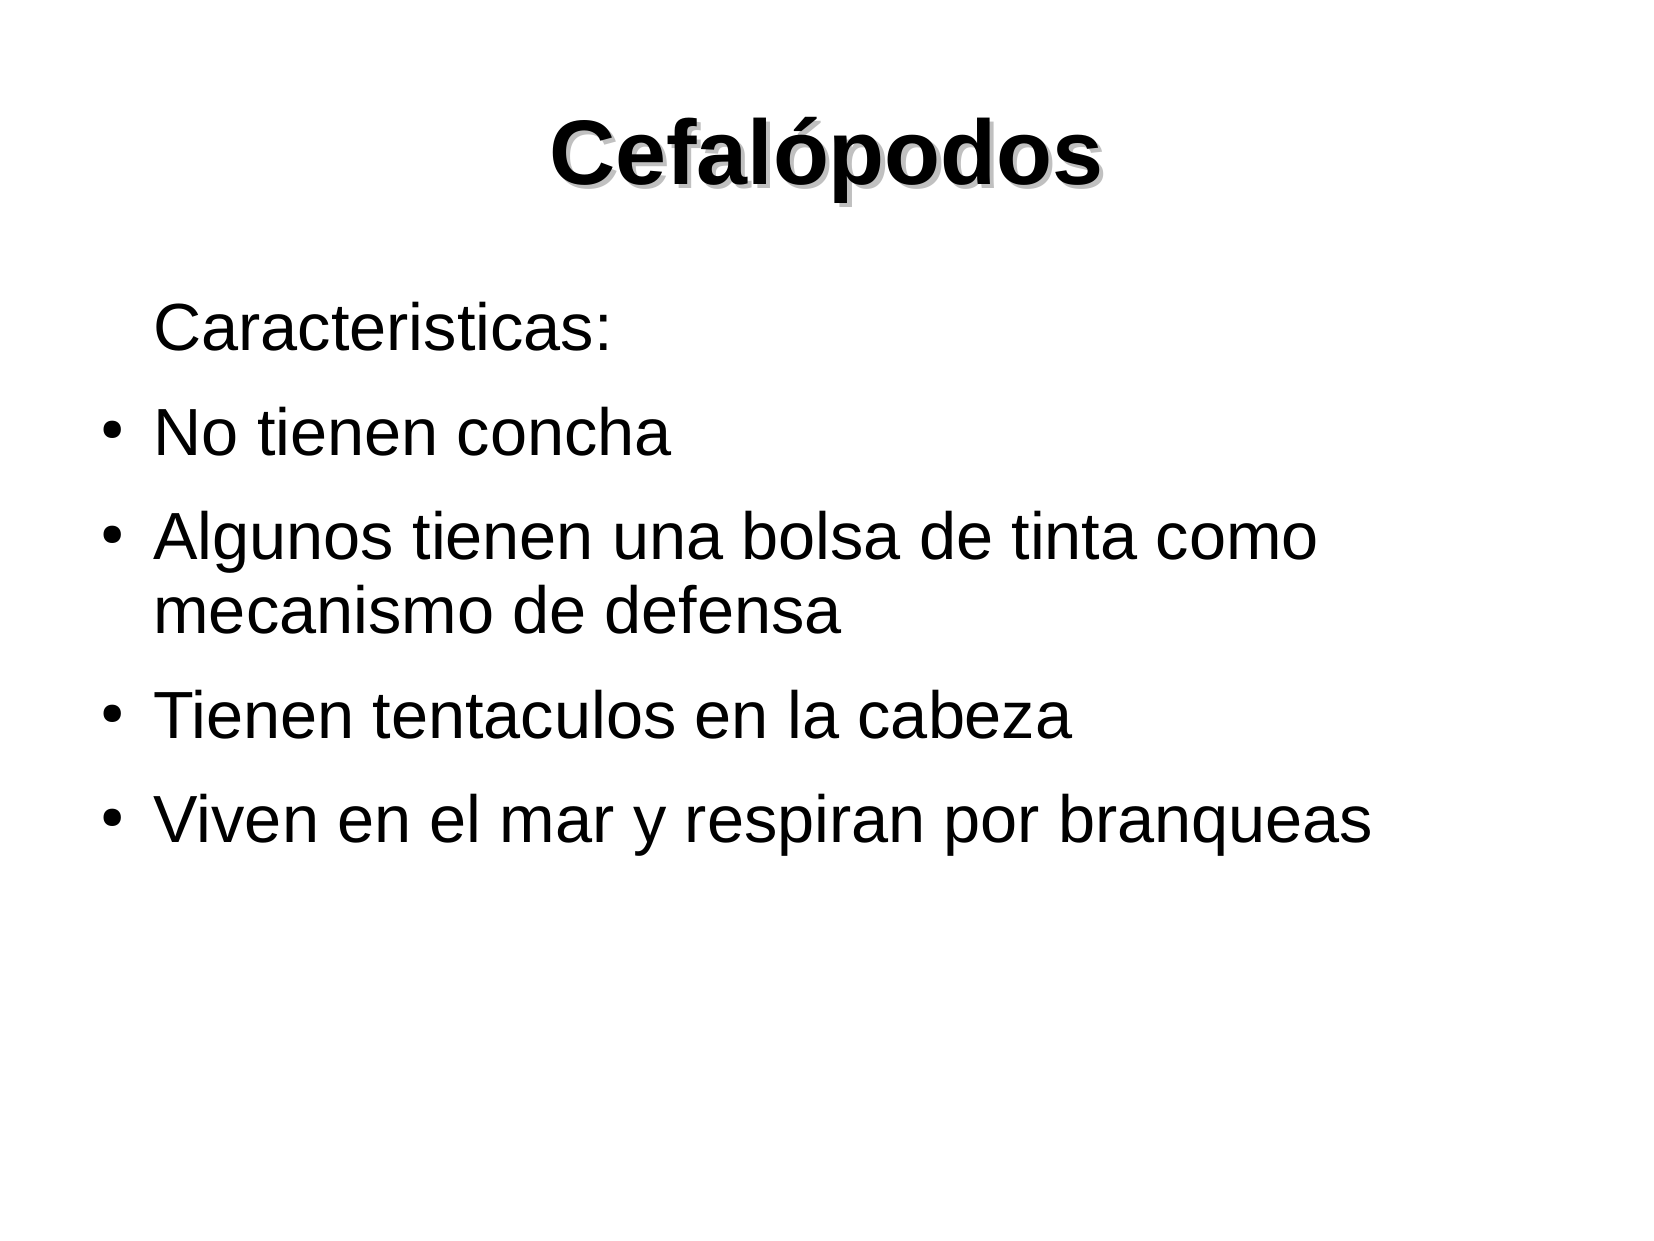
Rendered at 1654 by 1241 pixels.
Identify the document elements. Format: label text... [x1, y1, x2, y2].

list Caracteristicas: No tienen concha Algunos tienen una bolsa de tinta como mecanismo de defensa Tienen tentaculos en la cabeza Viven en el mar y respiran por branqueas [82, 290, 1571, 1010]
title Cefalópodos [82, 49, 1571, 257]
